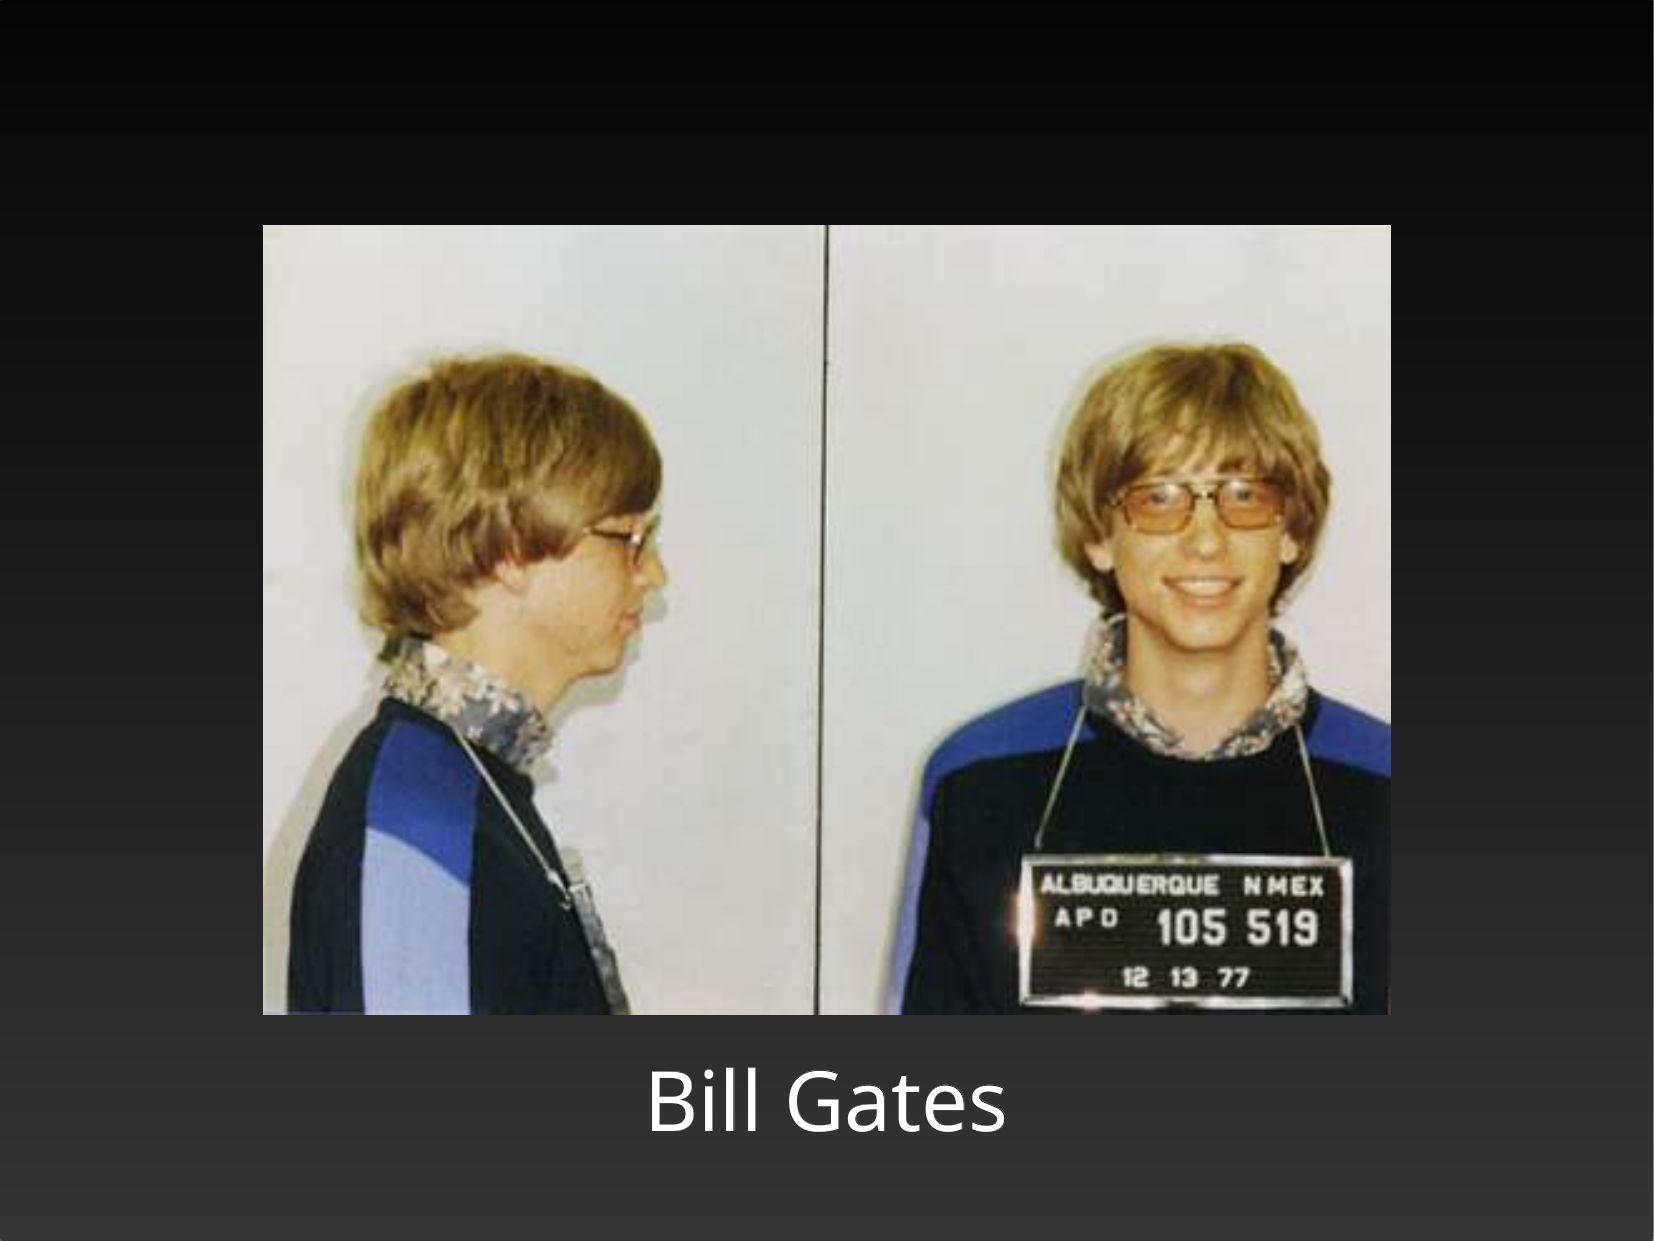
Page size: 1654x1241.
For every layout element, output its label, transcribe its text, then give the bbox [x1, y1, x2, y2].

text_box Bill Gates [206, 1034, 1447, 1145]
picture [0, 0, 1654, 1241]
